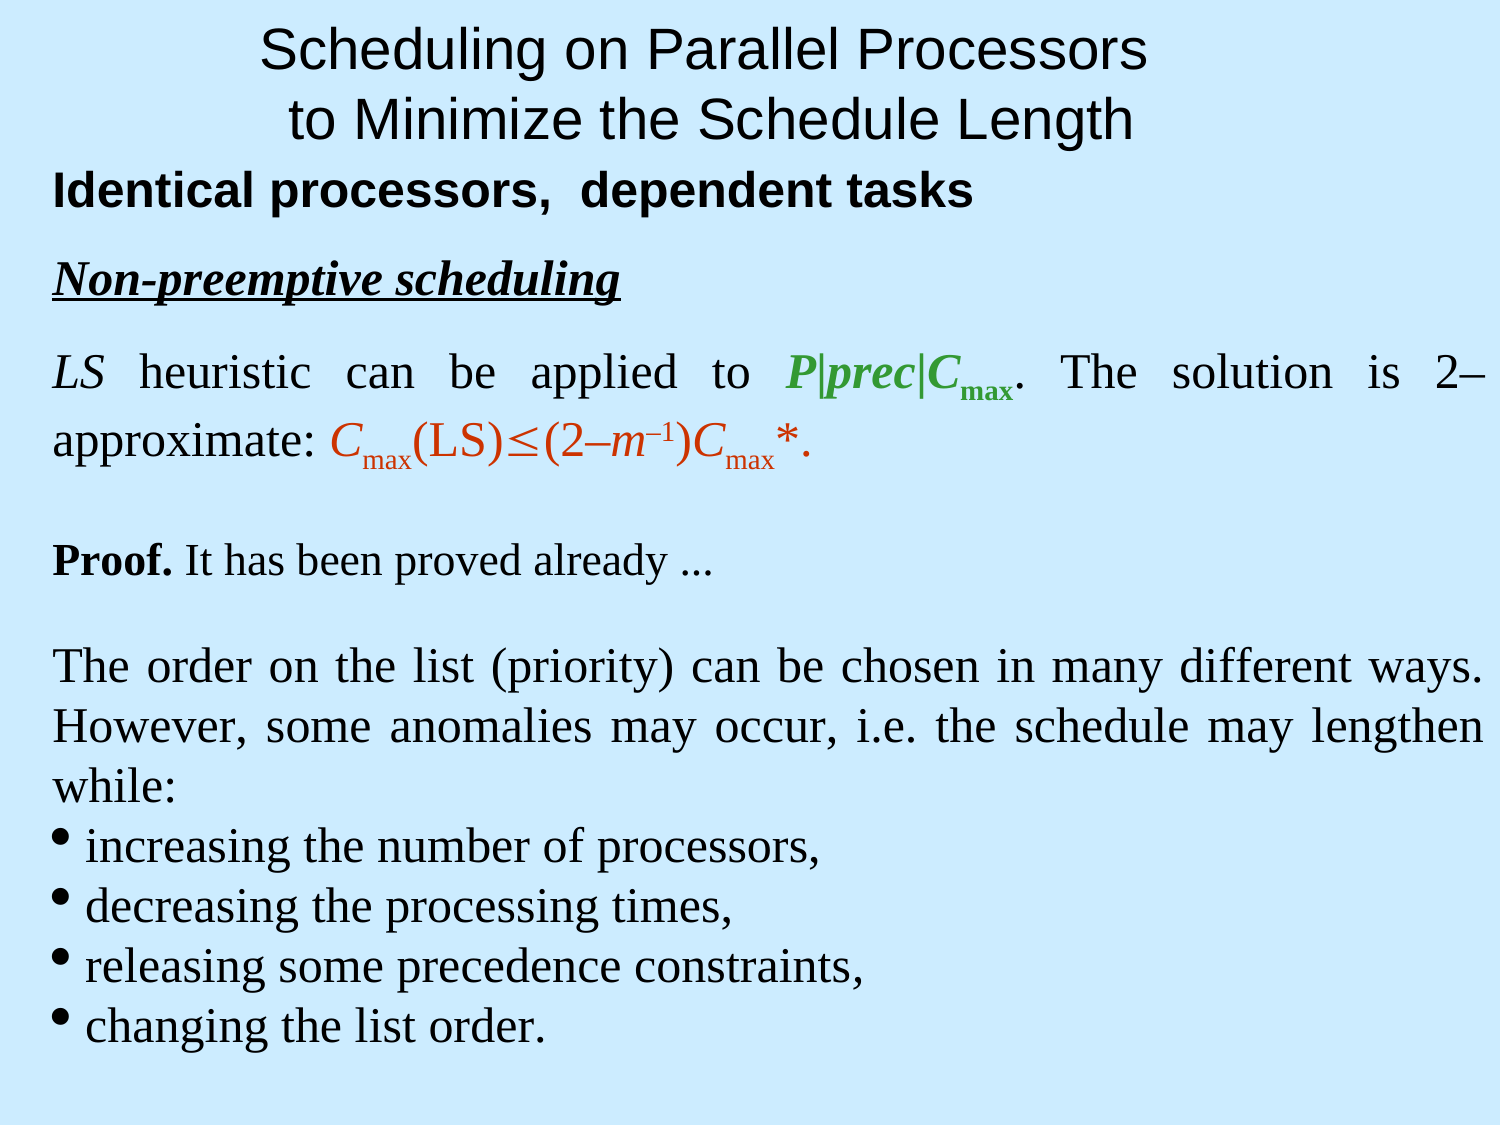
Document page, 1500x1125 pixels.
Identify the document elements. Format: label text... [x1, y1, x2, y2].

text_box Non-preemptive scheduling [37, 237, 1500, 313]
text_box Identical processors, dependent tasks [37, 149, 1500, 226]
title Scheduling on Parallel Processors to Minimize the Schedule Length [0, 0, 1463, 175]
text_box The order on the list (priority) can be chosen in many different ways. However, some anomalies may occur, i.e. the schedule may lengthen while: increasing the number of processors, decreasing the processing times, releasing some precedence constraints, changing the list order. [37, 624, 1500, 1061]
text_box LS heuristic can be applied to P|prec|Cmax. The solution is 2–approximate: Cmax(LS)(2–m–1)Cmax*. Proof. It has been proved already ... [37, 330, 1500, 593]
